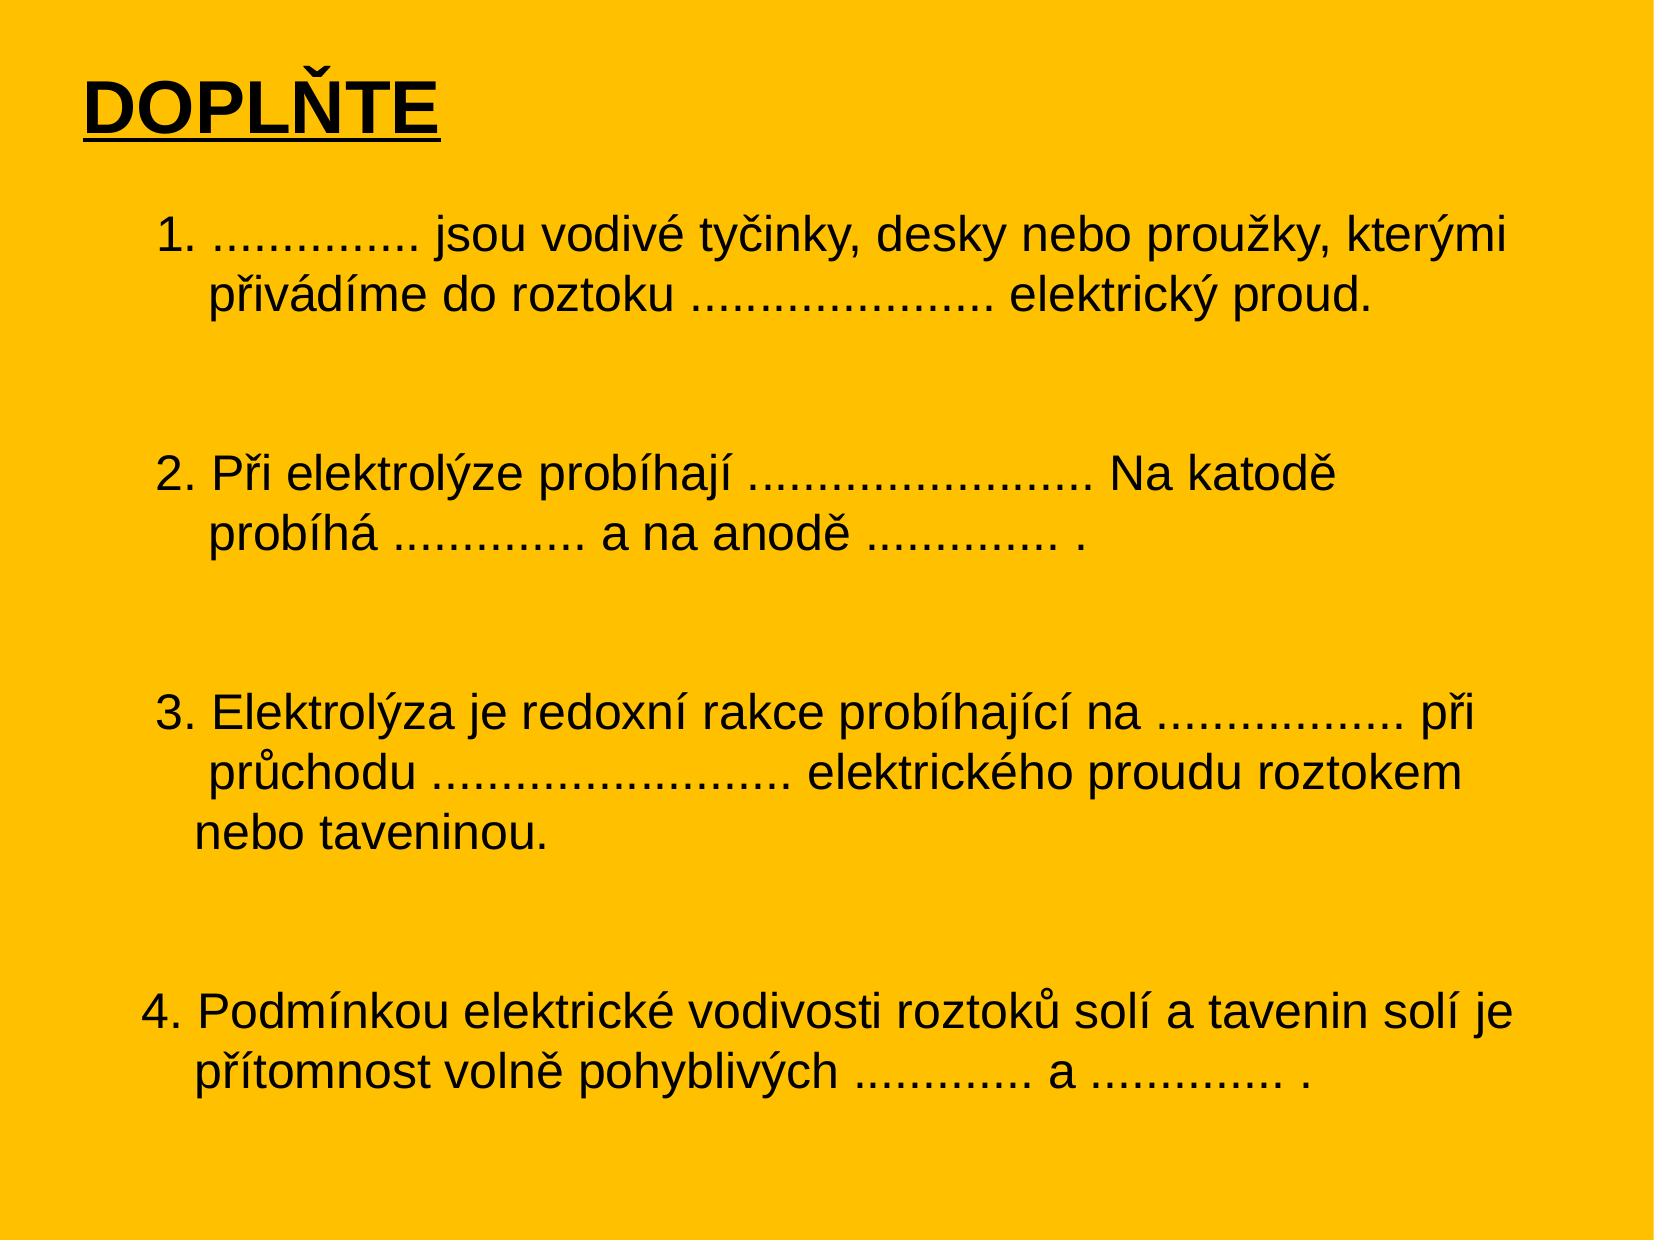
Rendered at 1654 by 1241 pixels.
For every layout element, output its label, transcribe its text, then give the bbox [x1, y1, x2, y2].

list 1. ............... jsou vodivé tyčinky, desky nebo proužky, kterými přivádíme do roztoku ...................... elektrický proud. 2. Při elektrolýze probíhají ......................... Na katodě probíhá .............. a na anodě .............. . 3. Elektrolýza je redoxní rakce probíhající na .................. při průchodu .......................... elektrického proudu roztokem nebo taveninou. 4. Podmínkou elektrické vodivosti roztoků solí a tavenin solí je přítomnost volně pohyblivých ............. a .............. . [53, 201, 1595, 1182]
title DOPLŇTE [82, 0, 1571, 201]
